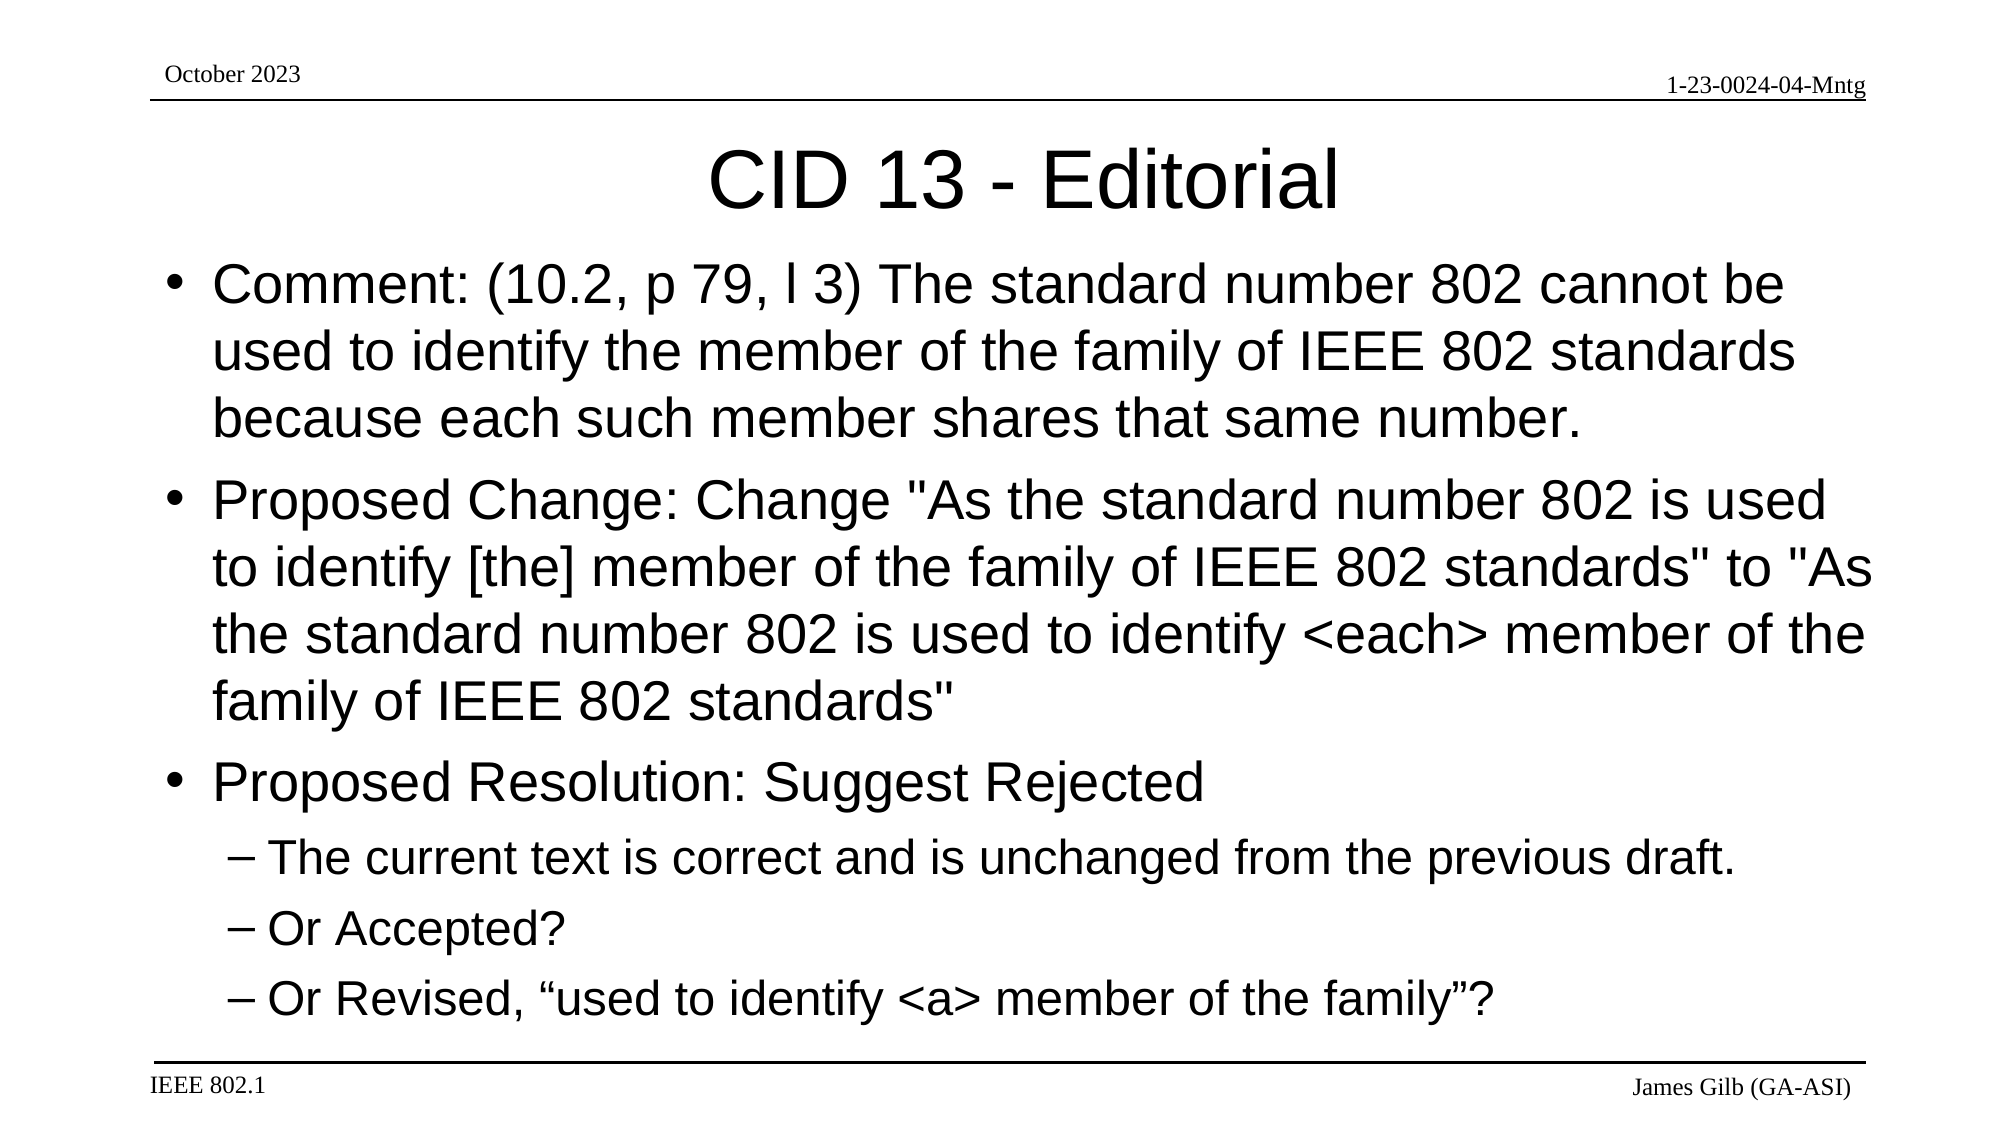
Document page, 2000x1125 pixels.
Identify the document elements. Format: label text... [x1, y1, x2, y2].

title CID 13 - Editorial [149, 112, 1900, 238]
list Comment: (10.2, p 79, l 3) The standard number 802 cannot be used to identify the member of the family of IEEE 802 standards because each such member shares that same number. Proposed Change: Change "As the standard number 802 is used to identify [the] member of the family of IEEE 802 standards" to "As the standard number 802 is used to identify <each> member of the family of IEEE 802 standards" Proposed Resolution: Suggest Rejected The current text is correct and is unchanged from the previous draft. Or Accepted? Or Revised, “used to identify <a> member of the family”? [149, 239, 1900, 1051]
